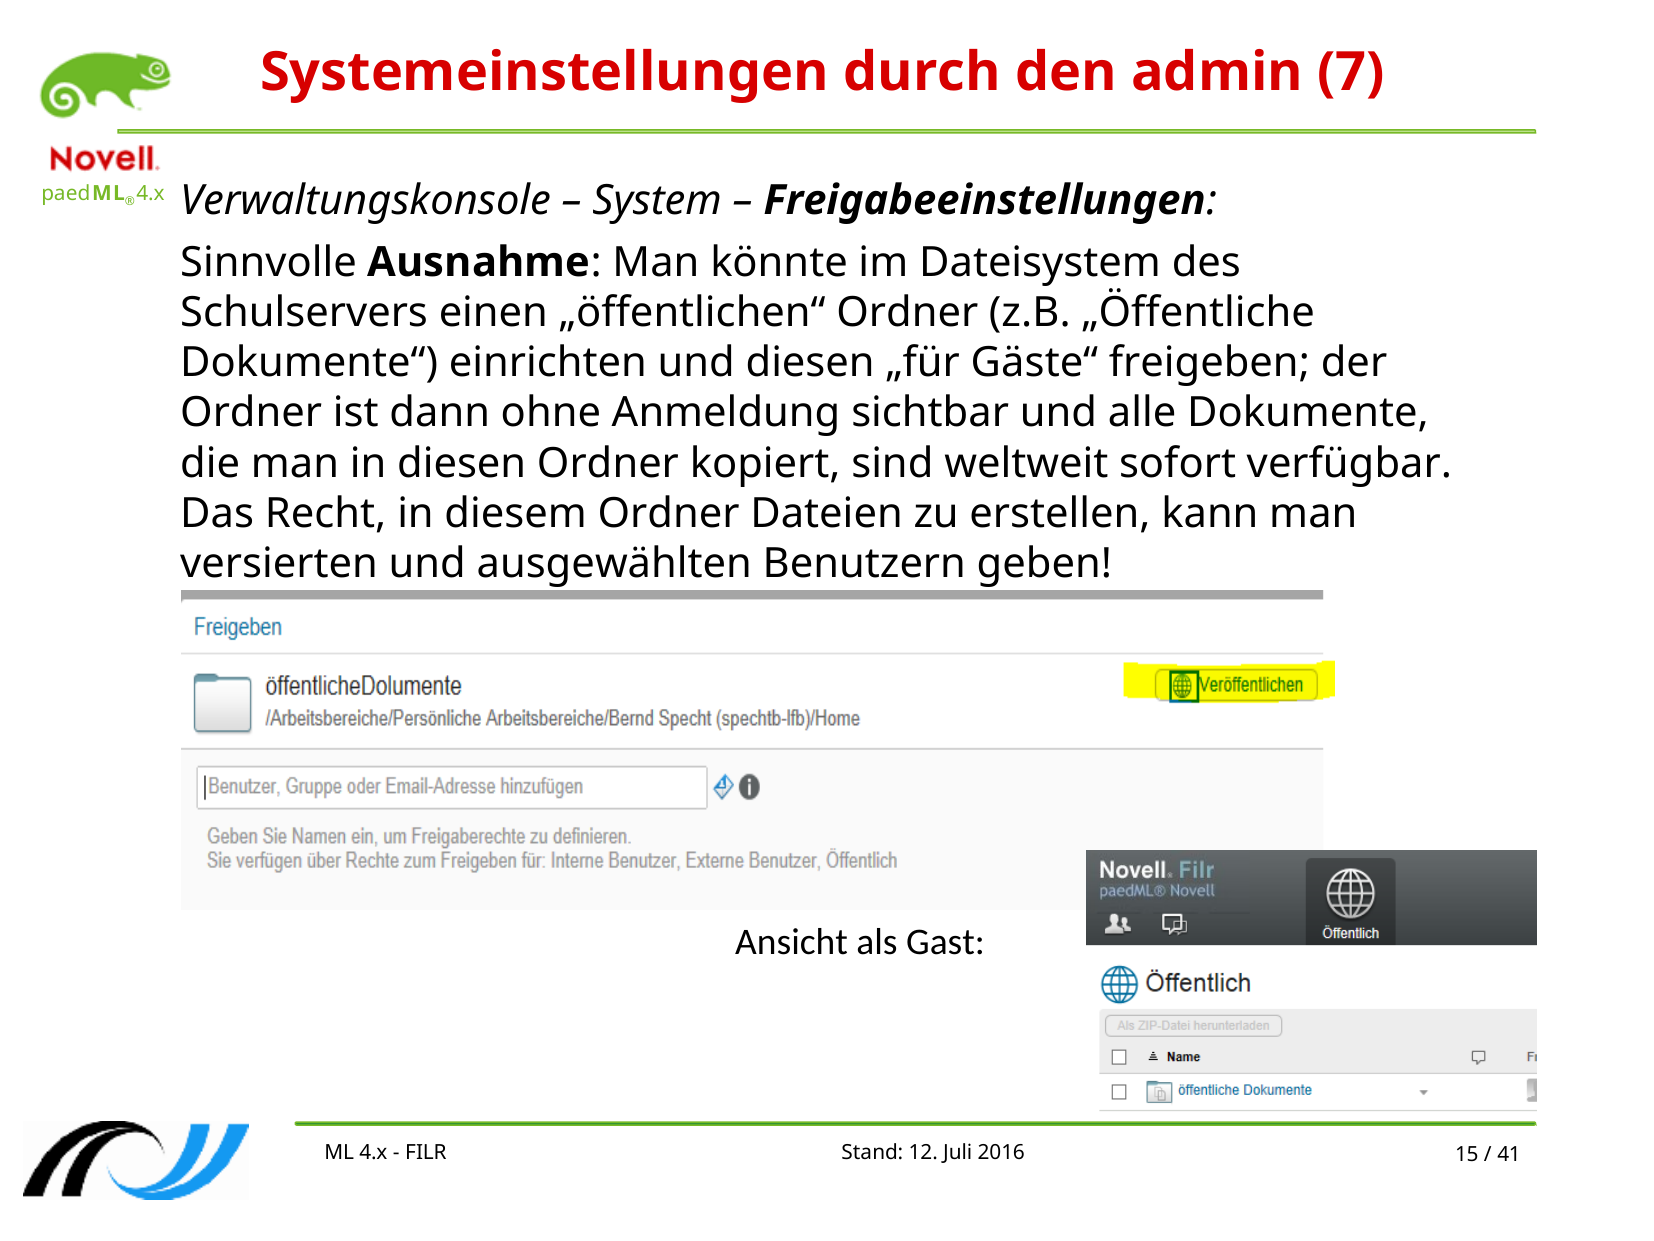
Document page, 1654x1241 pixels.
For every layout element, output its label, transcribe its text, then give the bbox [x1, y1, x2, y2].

text_box Ansicht als Gast: [720, 909, 1028, 970]
picture [181, 590, 1537, 1117]
picture [23, 1121, 249, 1200]
text_box Verwaltungskonsole – System – Freigabeeinstellungen: Sinnvolle Ausnahme: Man könnte im Dateisystem des Schulservers einen „öffentlichen“ Ordner (z.B. „Öffentliche Dokumente“) einrichten und diesen „für Gäste“ freigeben; der Ordner ist dann ohne Anmeldung sichtbar und alle Dokumente, die man in diesen Ordner kopiert, sind weltweit sofort verfügbar. Das Recht, in diesem Ordner Dateien zu erstellen, kann man versierten und ausgewählten Benutzern geben! [165, 165, 1512, 626]
picture [26, 35, 184, 193]
title Systemeinstellungen durch den admin (7) [259, 17, 1534, 121]
